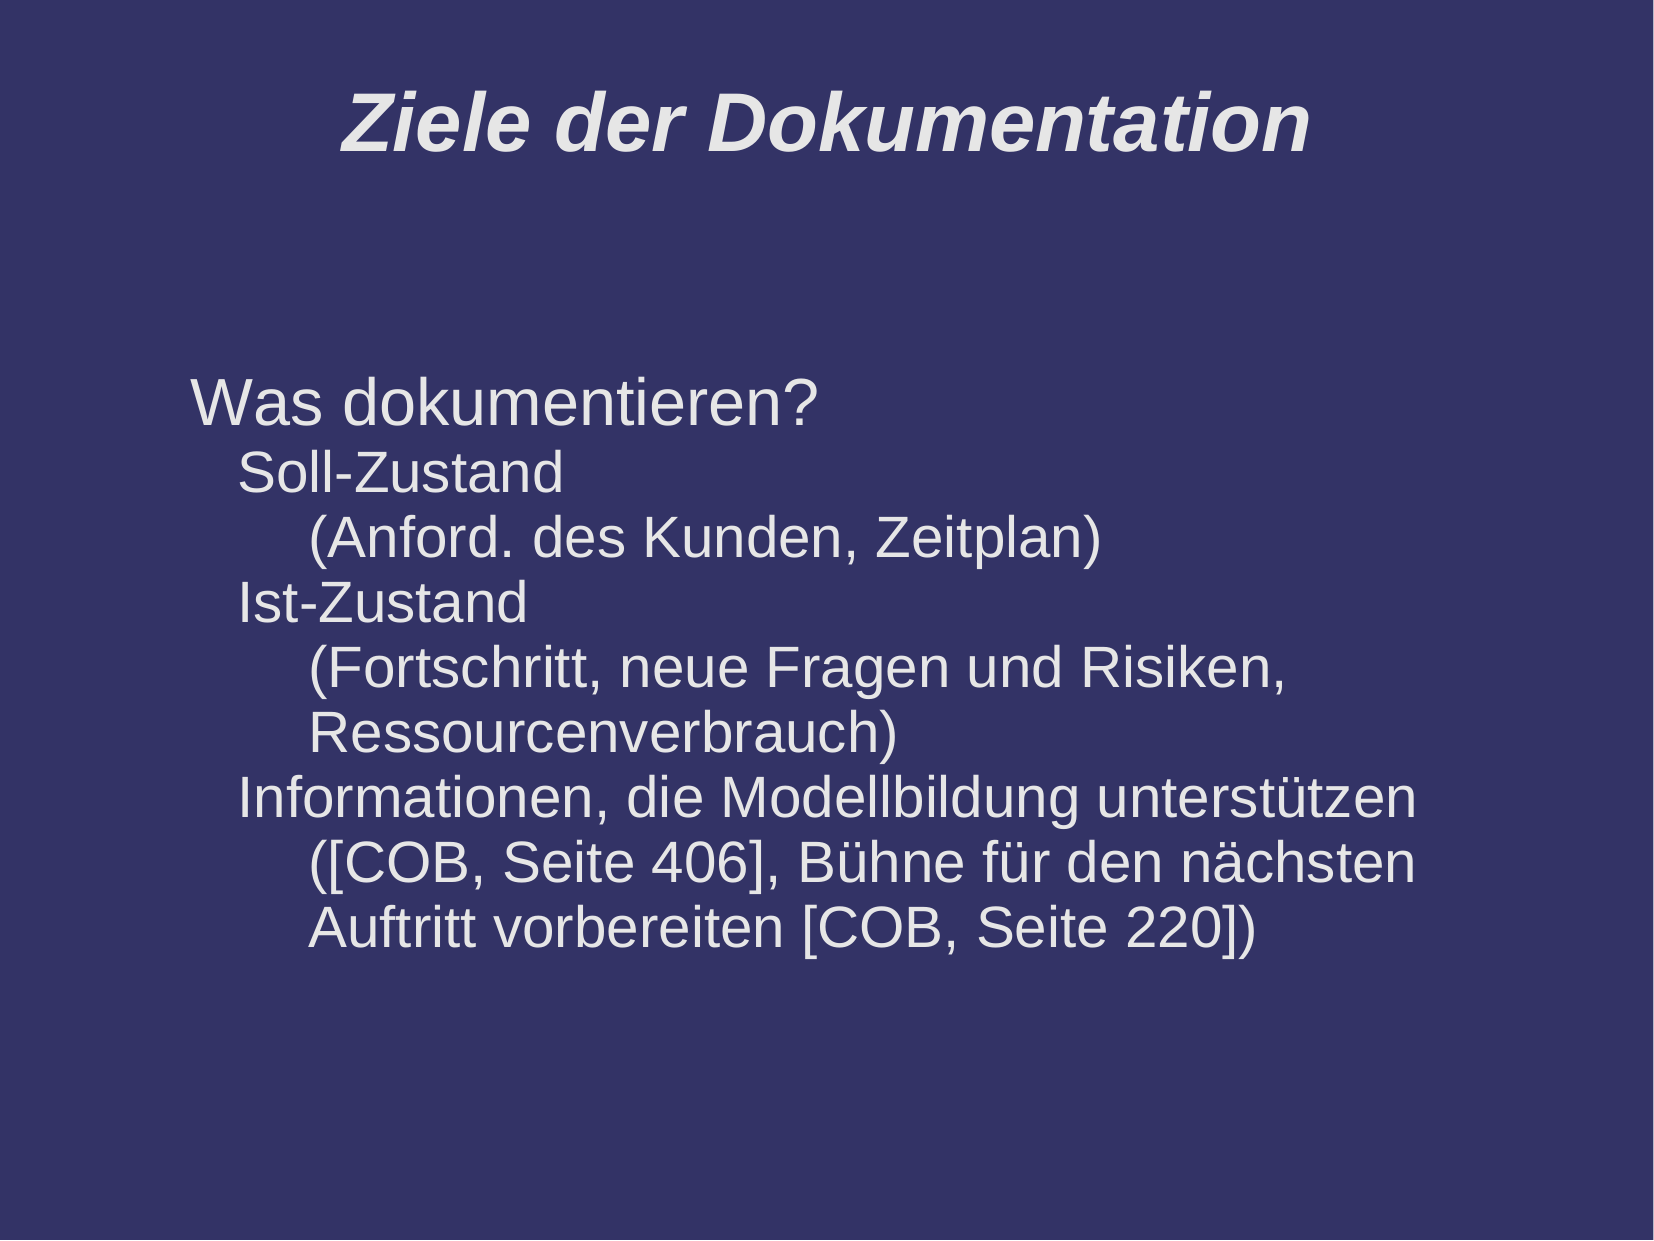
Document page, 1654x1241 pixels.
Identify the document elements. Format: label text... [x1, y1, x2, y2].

title Ziele der Dokumentation [121, 19, 1534, 227]
list Was dokumentieren? Soll-Zustand (Anford. des Kunden, Zeitplan) Ist-Zustand (Fortschritt, neue Fragen und Risiken, Ressourcenverbrauch) Informationen, die Modellbildung unterstützen ([COB, Seite 406], Bühne für den nächsten Auftritt vorbereiten [COB, Seite 220]) [178, 364, 1570, 1147]
